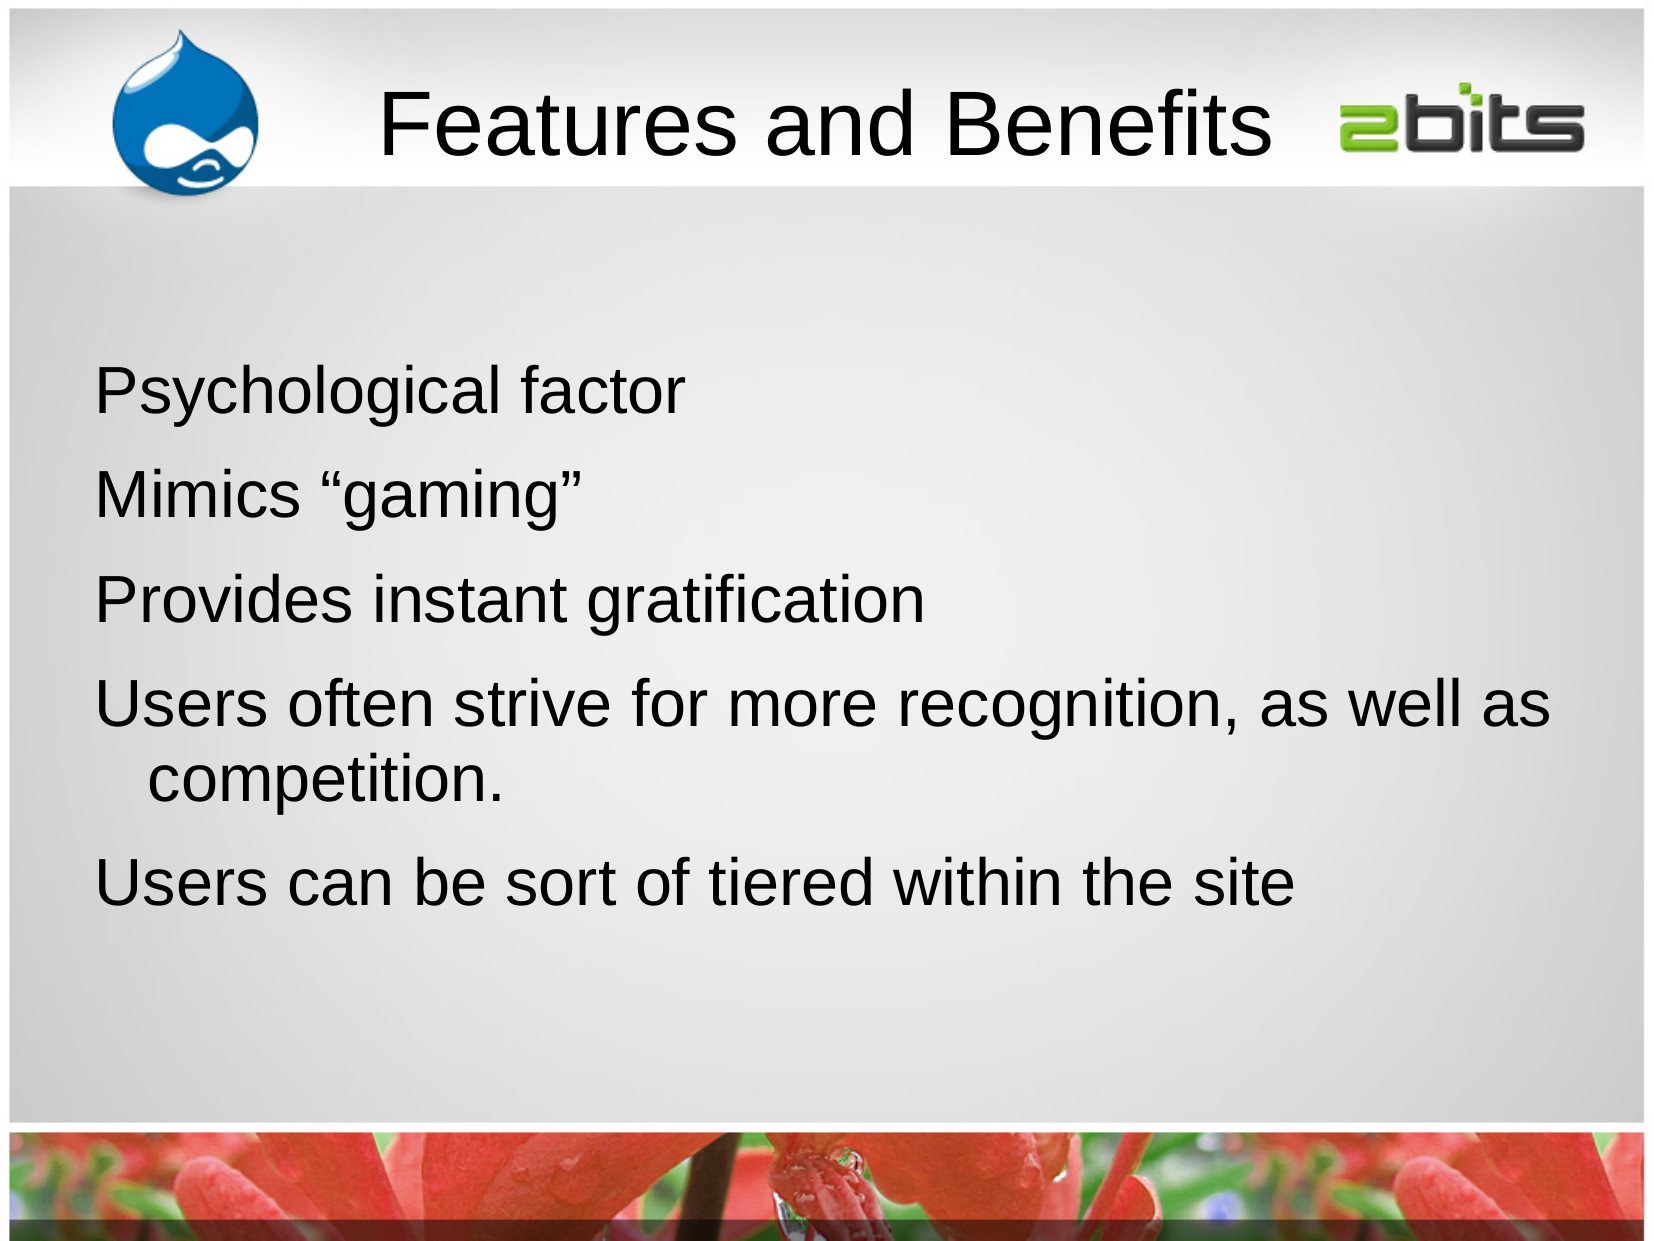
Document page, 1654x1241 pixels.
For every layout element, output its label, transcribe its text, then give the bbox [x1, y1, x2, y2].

list Psychological factor Mimics “gaming” Provides instant gratification Users often strive for more recognition, as well as competition. Users can be sort of tiered within the site [76, 352, 1565, 1067]
title Features and Benefits [82, 27, 1571, 220]
picture [0, 0, 1654, 1241]
